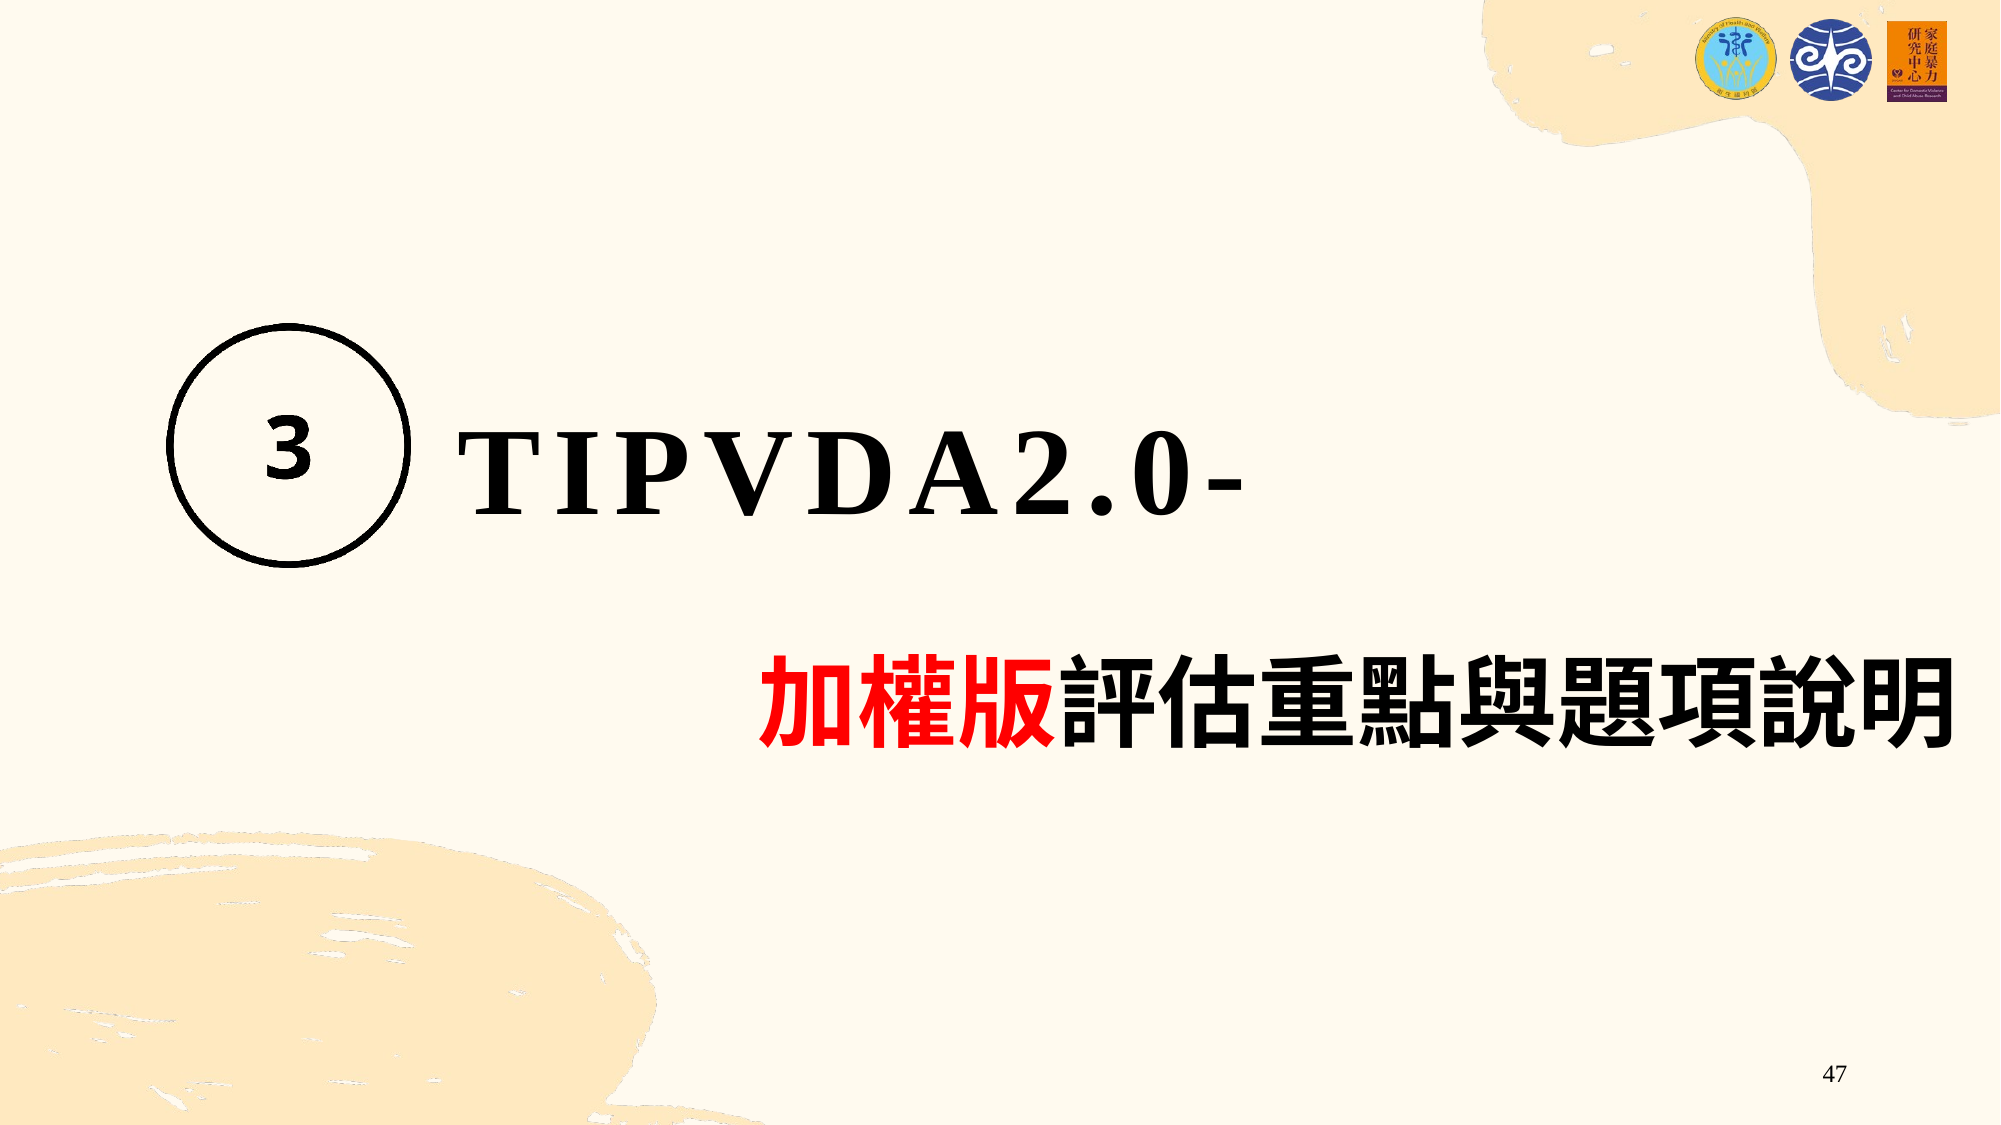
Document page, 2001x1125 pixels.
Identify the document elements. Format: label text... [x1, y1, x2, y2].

picture [166, 323, 411, 569]
picture [1421, 0, 2001, 558]
picture [0, 790, 998, 1125]
title TIPVDA2.0- 加權版評估重點與題項說明 [442, 457, 2000, 622]
